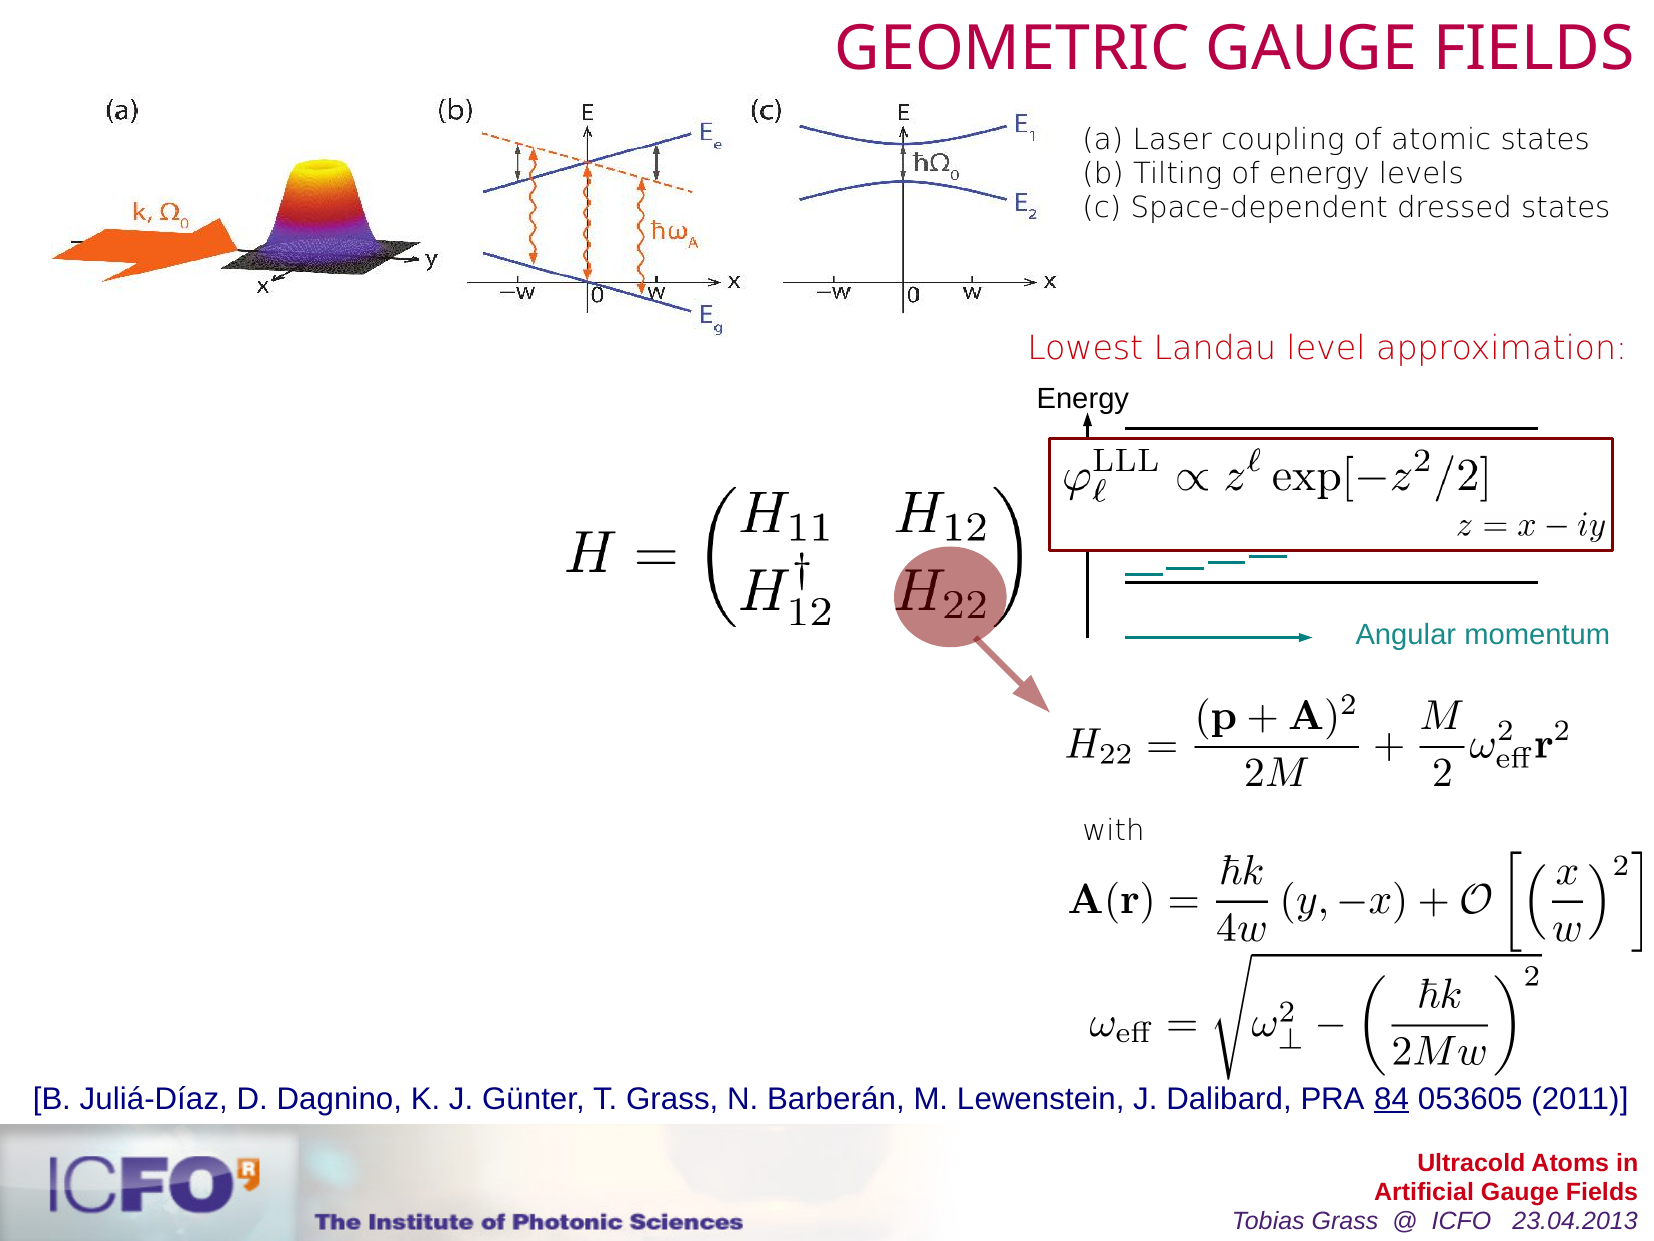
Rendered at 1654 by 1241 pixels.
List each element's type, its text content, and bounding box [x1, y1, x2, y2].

text_box [894, 546, 1007, 648]
picture [1090, 954, 1542, 1080]
picture [1457, 512, 1605, 542]
text_box Ultracold Atoms in Artificial Gauge Fields Tobias Grass @ ICFO 23.04.2013 [712, 1138, 1654, 1241]
text_box Lowest Landau level approximation: [1012, 321, 1651, 420]
text_box [B. Juliá-Díaz, D. Dagnino, K. J. Günter, T. Grass, N. Barberán, M. Lewenstein, J. Dalibard, PRA 84 053605 (2011)] [17, 1073, 1645, 1124]
picture [1064, 448, 1487, 502]
picture [1069, 851, 1642, 952]
picture [0, 1124, 976, 1241]
text_box Angular momentum [1339, 609, 1651, 660]
picture [51, 85, 1081, 338]
text_box Energy [1020, 420, 1246, 424]
text_box with [1067, 805, 1276, 904]
text_box GEOMETRIC GAUGE FIELDS [0, 0, 1651, 99]
text_box [1049, 438, 1613, 551]
picture [566, 486, 1022, 627]
picture [1066, 694, 1568, 786]
text_box (a) Laser coupling of atomic states (b) Tilting of energy levels (c) Space-dependent dressed states [1081, 114, 1654, 264]
